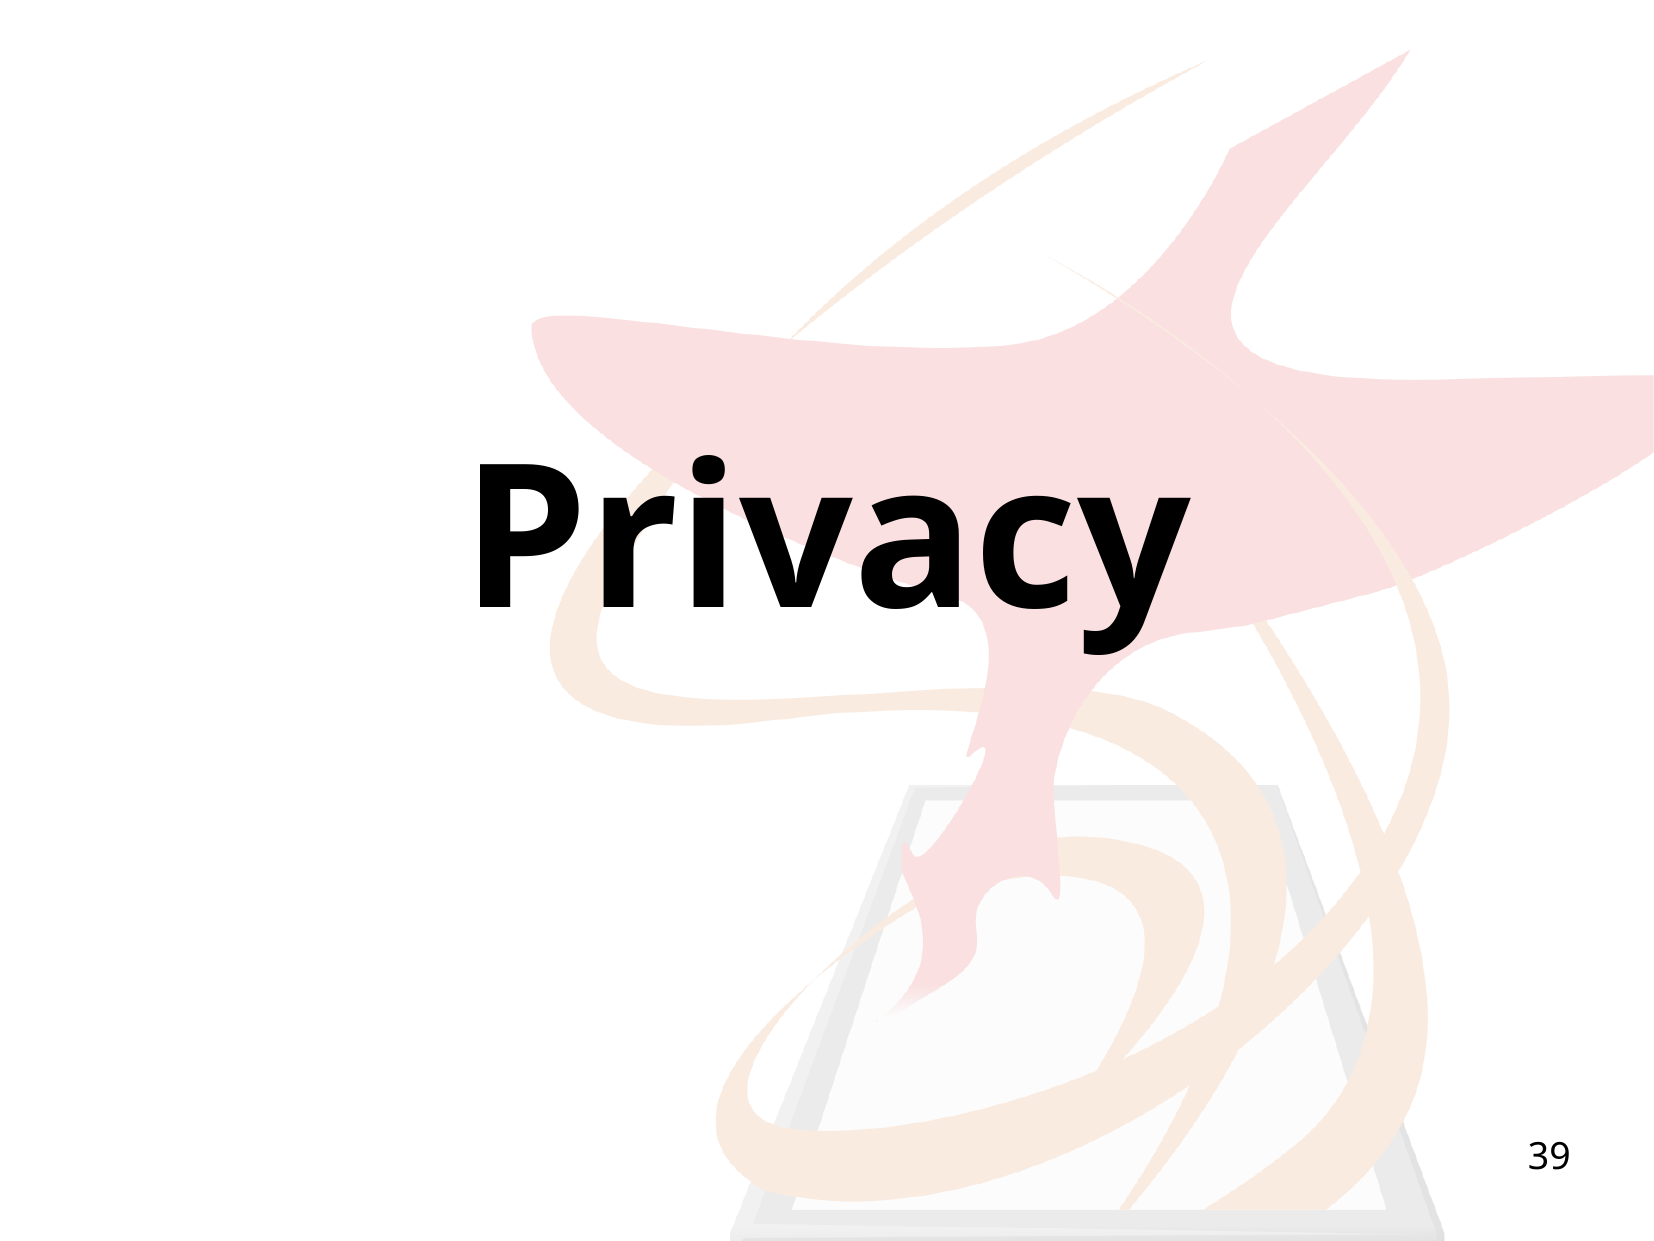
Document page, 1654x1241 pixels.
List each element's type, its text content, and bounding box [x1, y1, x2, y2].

picture [531, 49, 1654, 1241]
title Privacy [82, 49, 1571, 1010]
